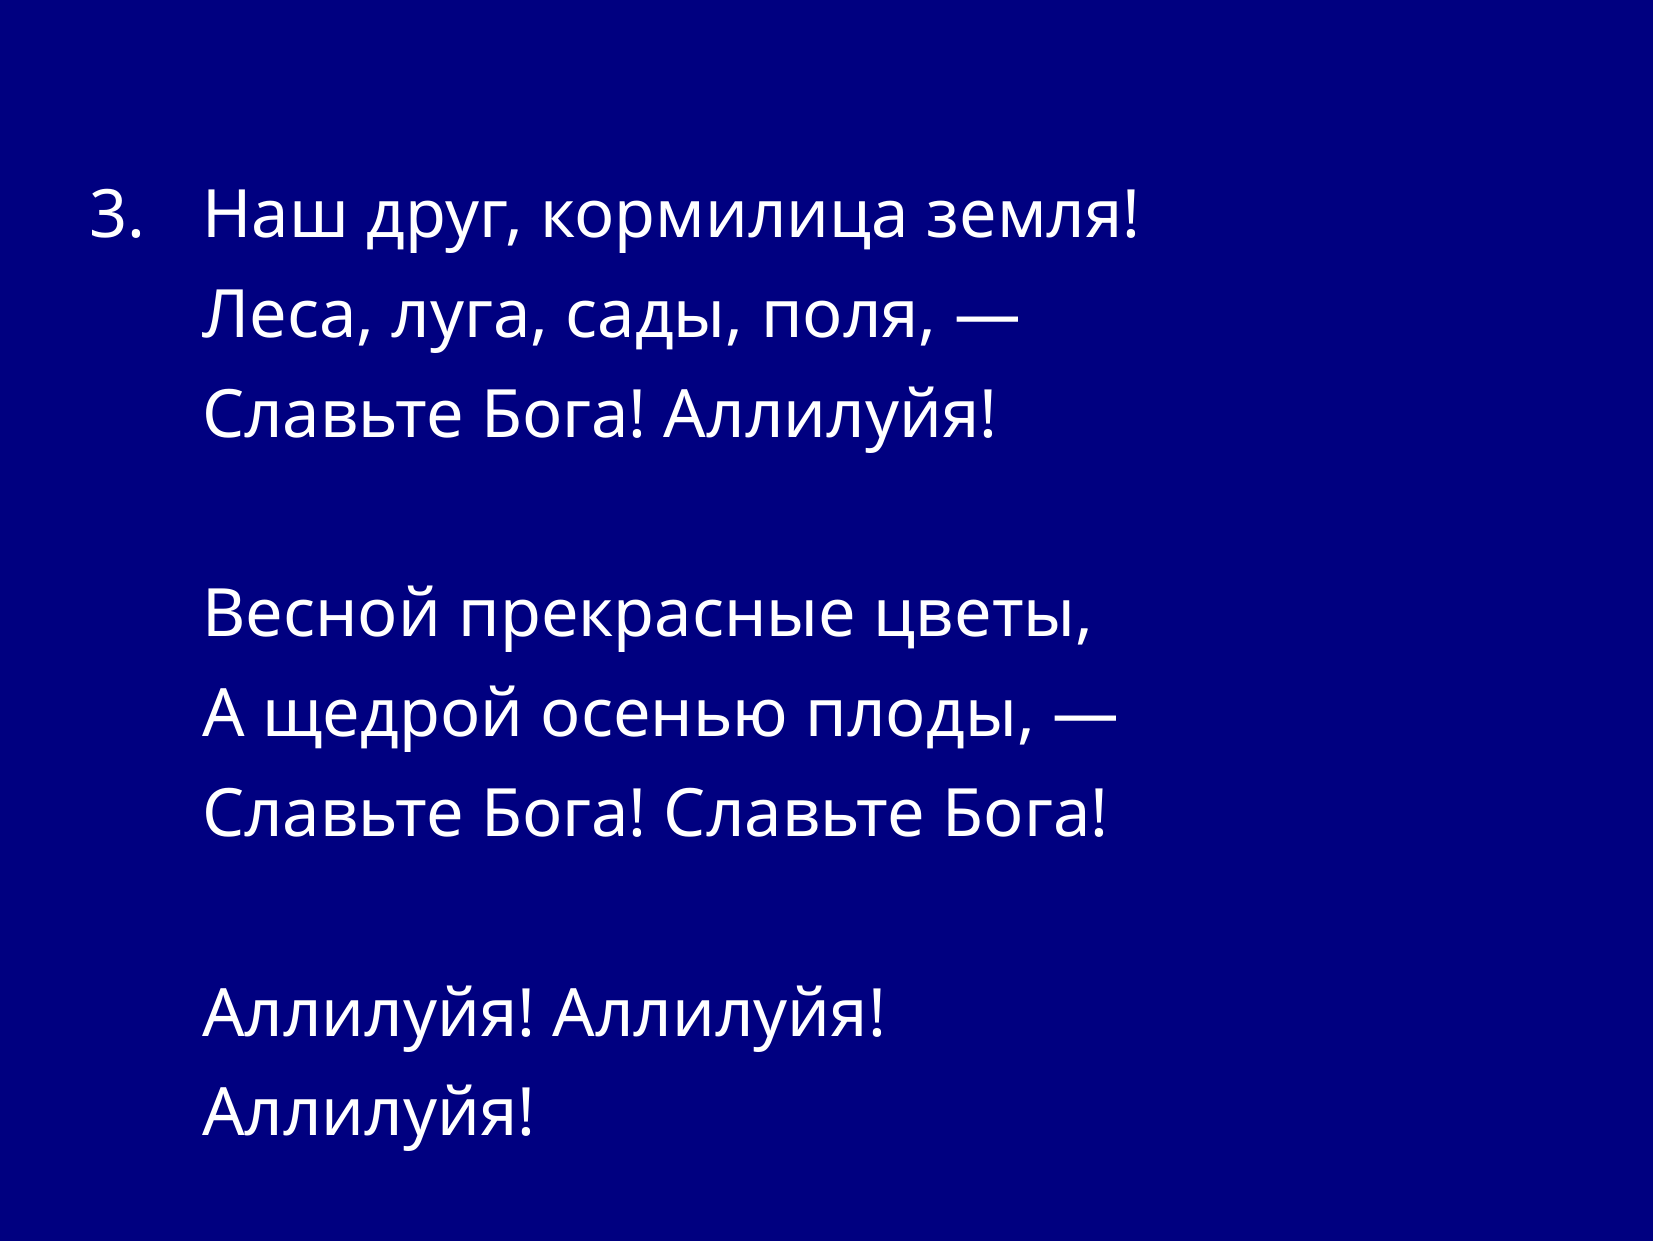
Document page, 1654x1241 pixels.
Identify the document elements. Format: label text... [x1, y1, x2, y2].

text_box 3. Наш друг, кормилица земля! Леса, луга, сады, поля, ― Славьте Бога! Аллилуйя! Весной прекрасные цветы, А щедрой осенью плоды, ― Славьте Бога! Славьте Бога! Аллилуйя! Аллилуйя! Аллилуйя! [75, 150, 1576, 1163]
